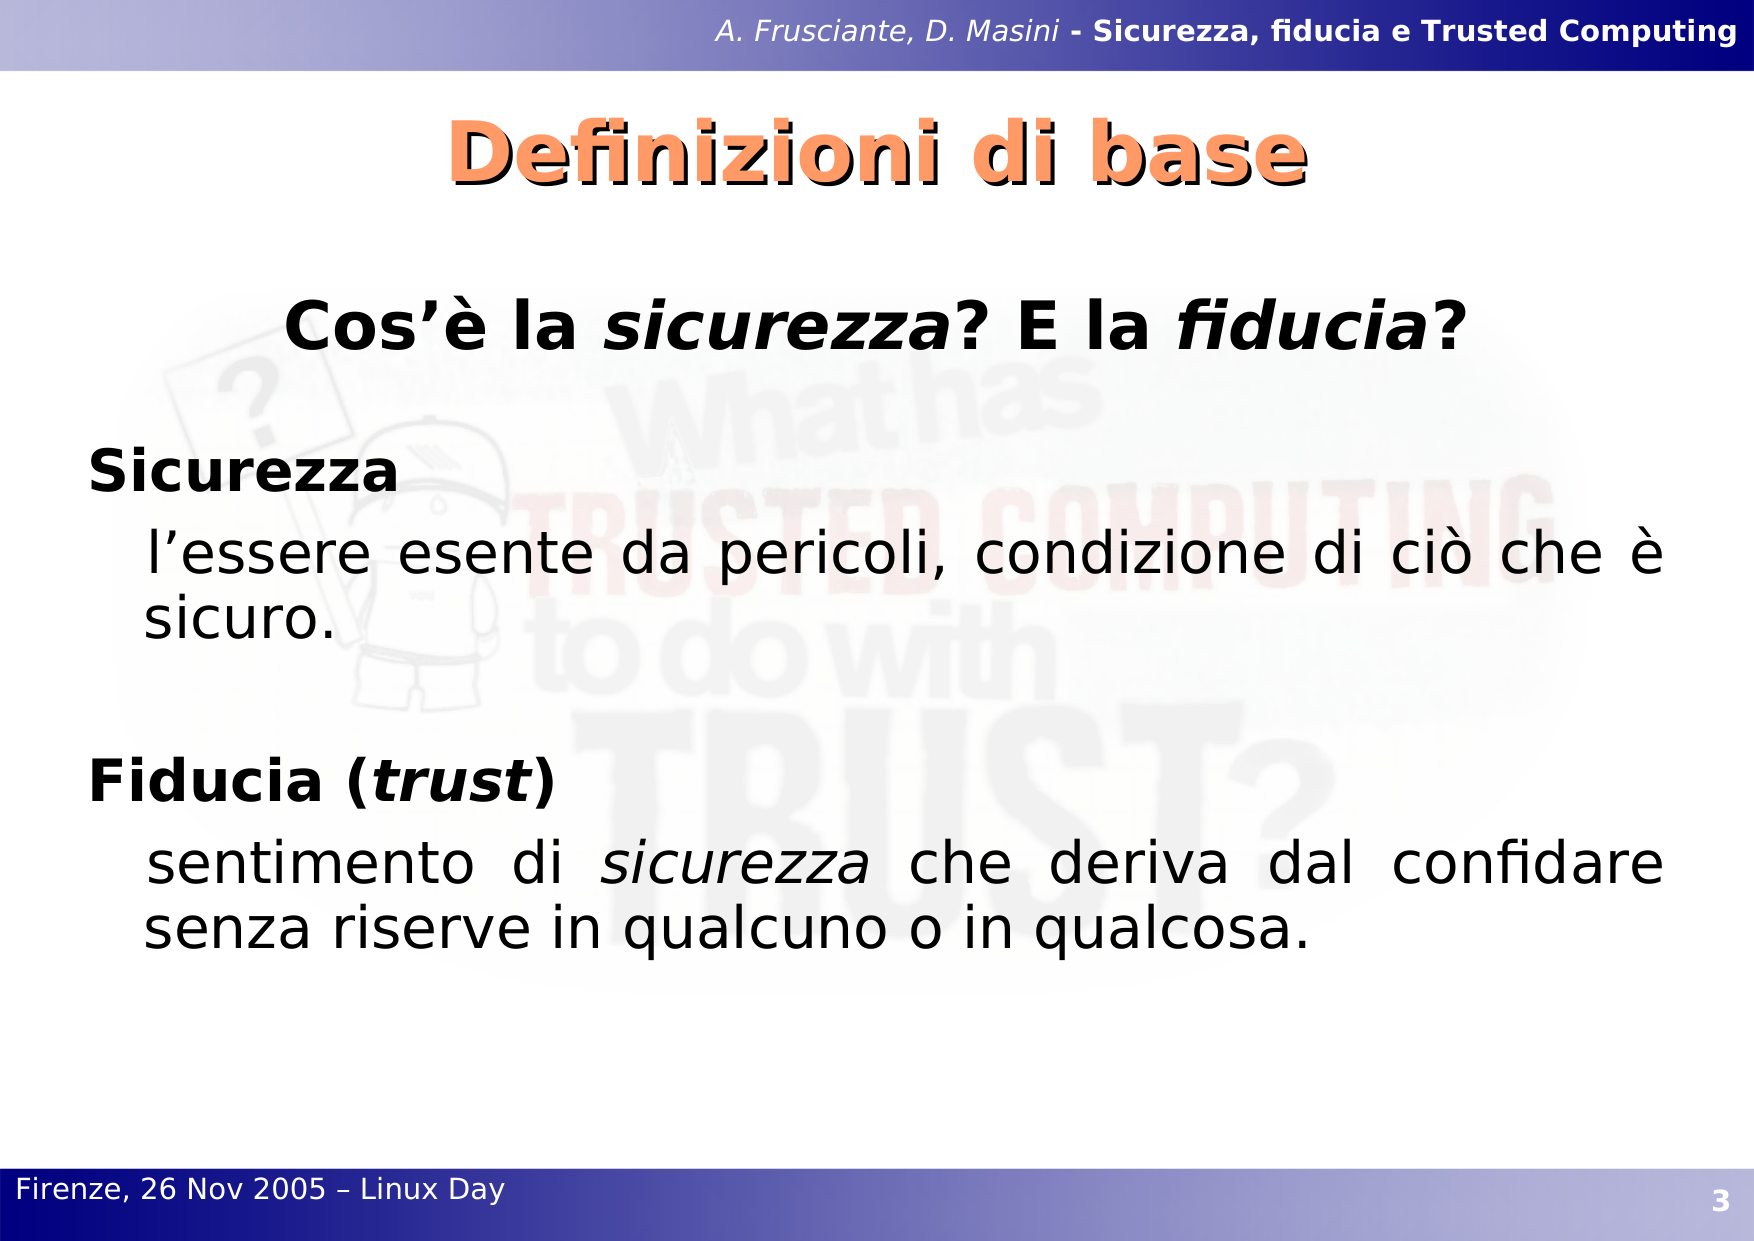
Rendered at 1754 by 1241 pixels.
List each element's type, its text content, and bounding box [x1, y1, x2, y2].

text_box Firenze, 26 Nov 2005 – Linux Day [0, 1175, 763, 1234]
picture [0, 0, 1754, 1241]
text_box A. Frusciante, D. Masini - Sicurezza, fiducia e Trusted Computing [602, 7, 1754, 63]
title Definizioni di base [87, 49, 1667, 257]
list Cos’è la sicurezza? E la fiducia? Sicurezza l’essere esente da pericoli, condizione di ciò che è sicuro. Fiducia (trust) sentimento di sicurezza che deriva dal confidare senza riserve in qualcuno o in qualcosa. [87, 289, 1667, 1108]
text_box <numero> [1641, 1184, 1732, 1223]
